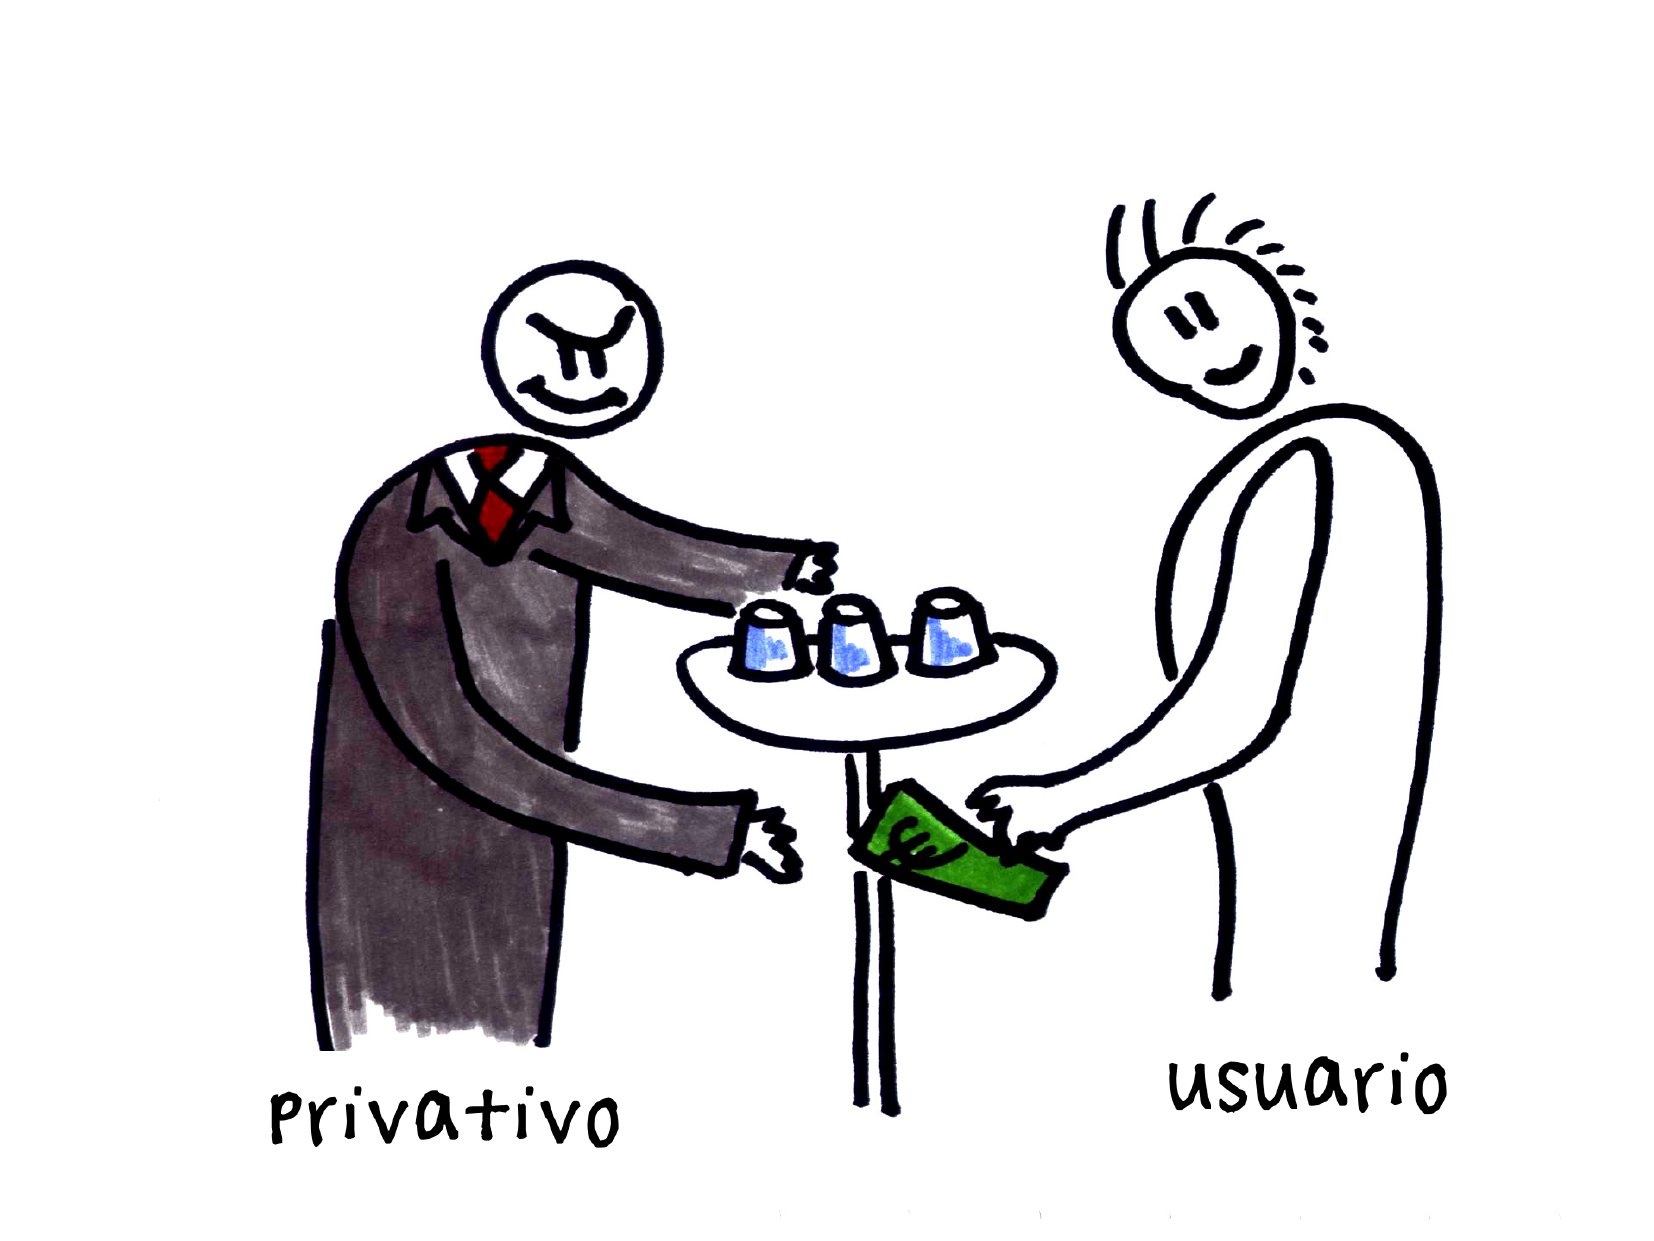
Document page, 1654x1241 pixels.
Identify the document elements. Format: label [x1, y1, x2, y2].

picture [102, 58, 1561, 1219]
